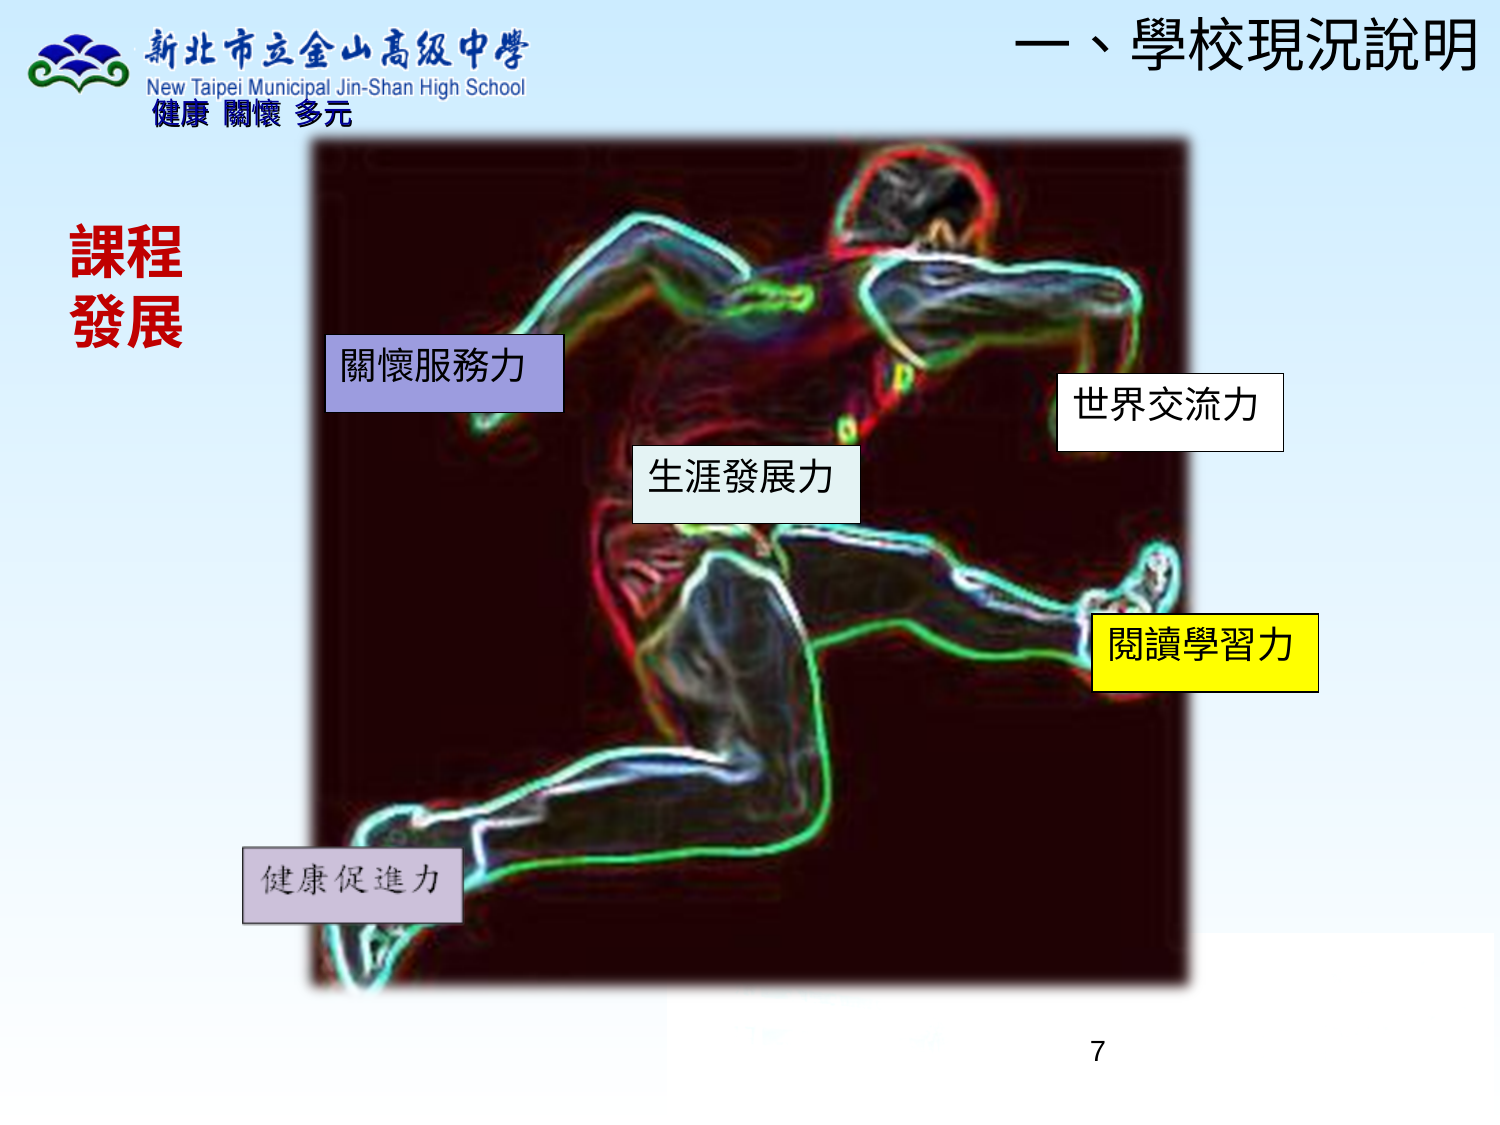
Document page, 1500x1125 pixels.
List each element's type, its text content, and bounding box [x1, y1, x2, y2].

text_box 課程發展 [53, 208, 243, 365]
picture [242, 121, 1206, 1003]
text_box [1074, 1024, 1426, 1103]
text_box 一、學校現況說明 [998, 1, 1495, 86]
text_box 關懷服務力 [324, 334, 564, 413]
text_box 世界交流力 [1057, 373, 1284, 452]
text_box 閱讀學習力 [1092, 613, 1319, 692]
text_box 生涯發展力 [632, 445, 861, 524]
